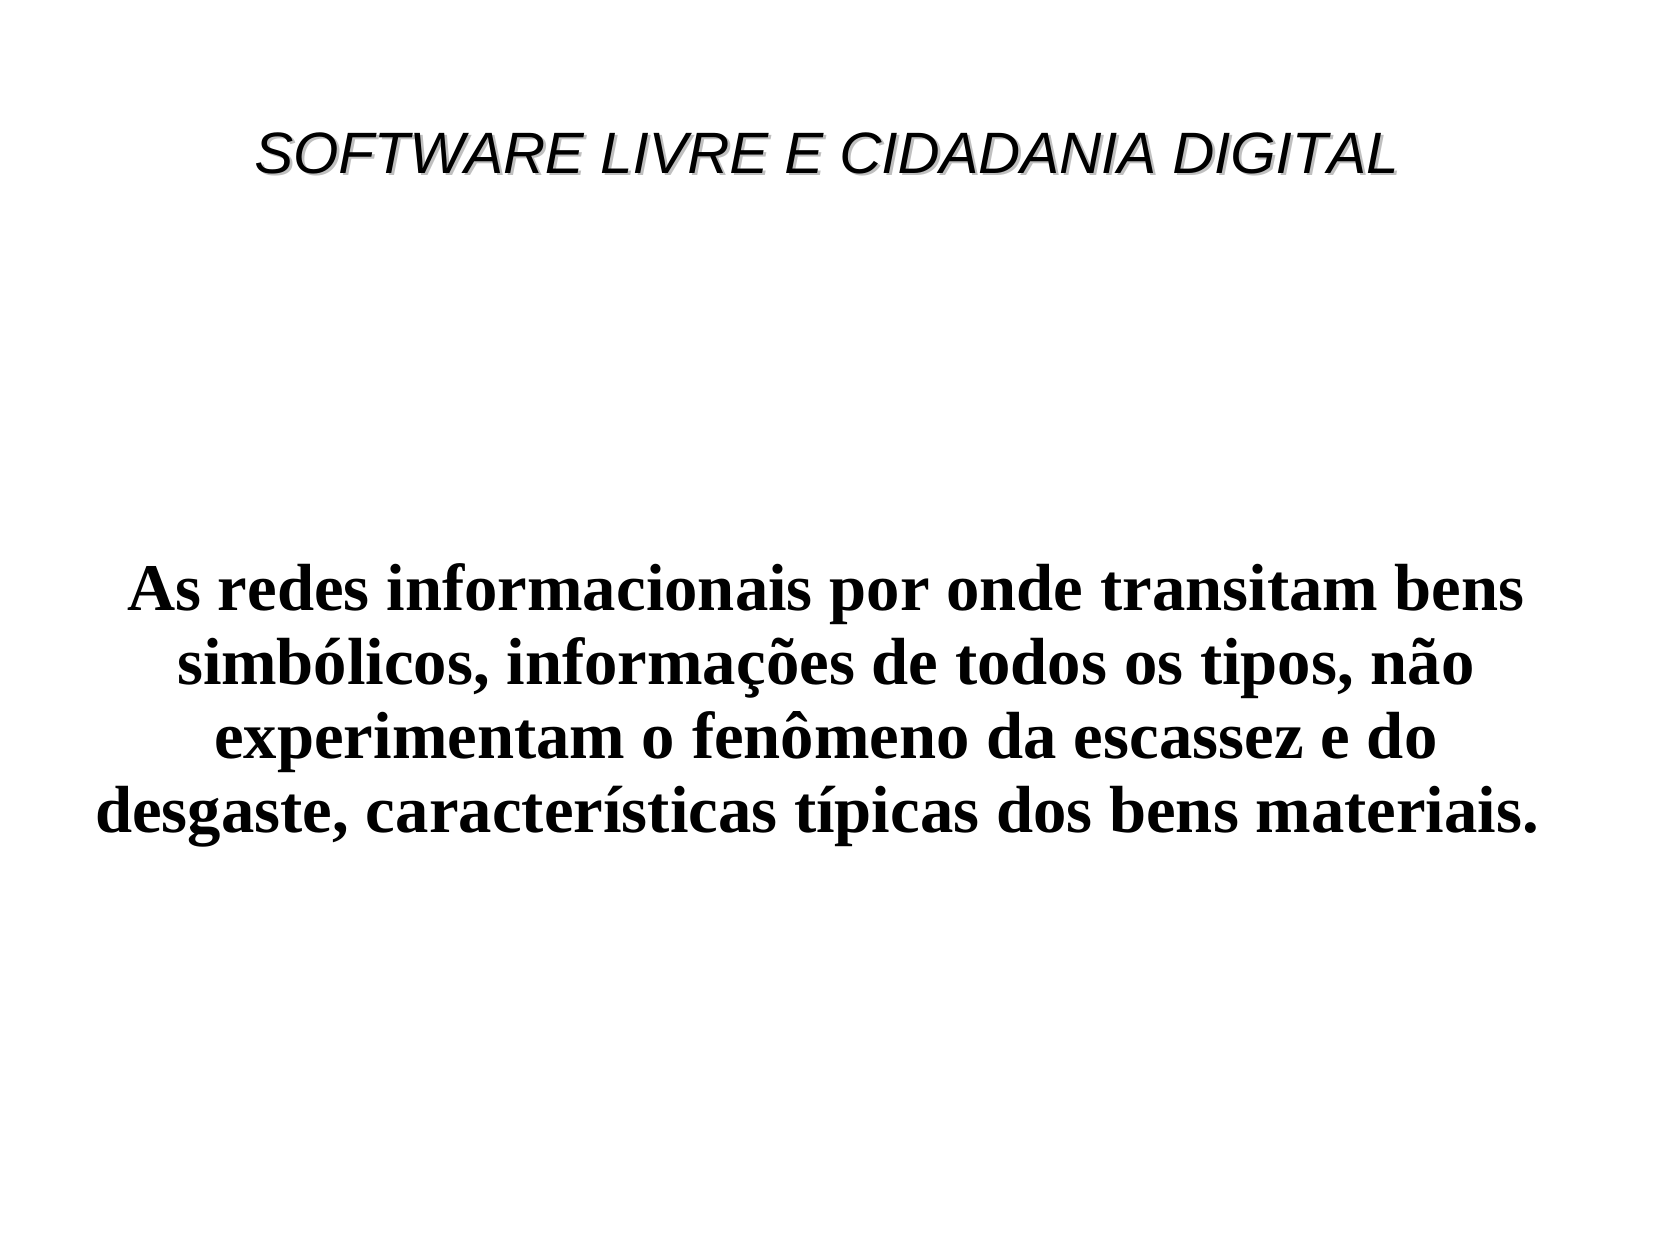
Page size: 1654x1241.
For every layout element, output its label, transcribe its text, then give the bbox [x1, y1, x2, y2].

subtitle As redes informacionais por onde transitam bens simbólicos, informações de todos os tipos, não experimentam o fenômeno da escassez e do desgaste, características típicas dos bens materiais. [82, 297, 1571, 1102]
title SOFTWARE LIVRE E CIDADANIA DIGITAL [82, 49, 1571, 257]
